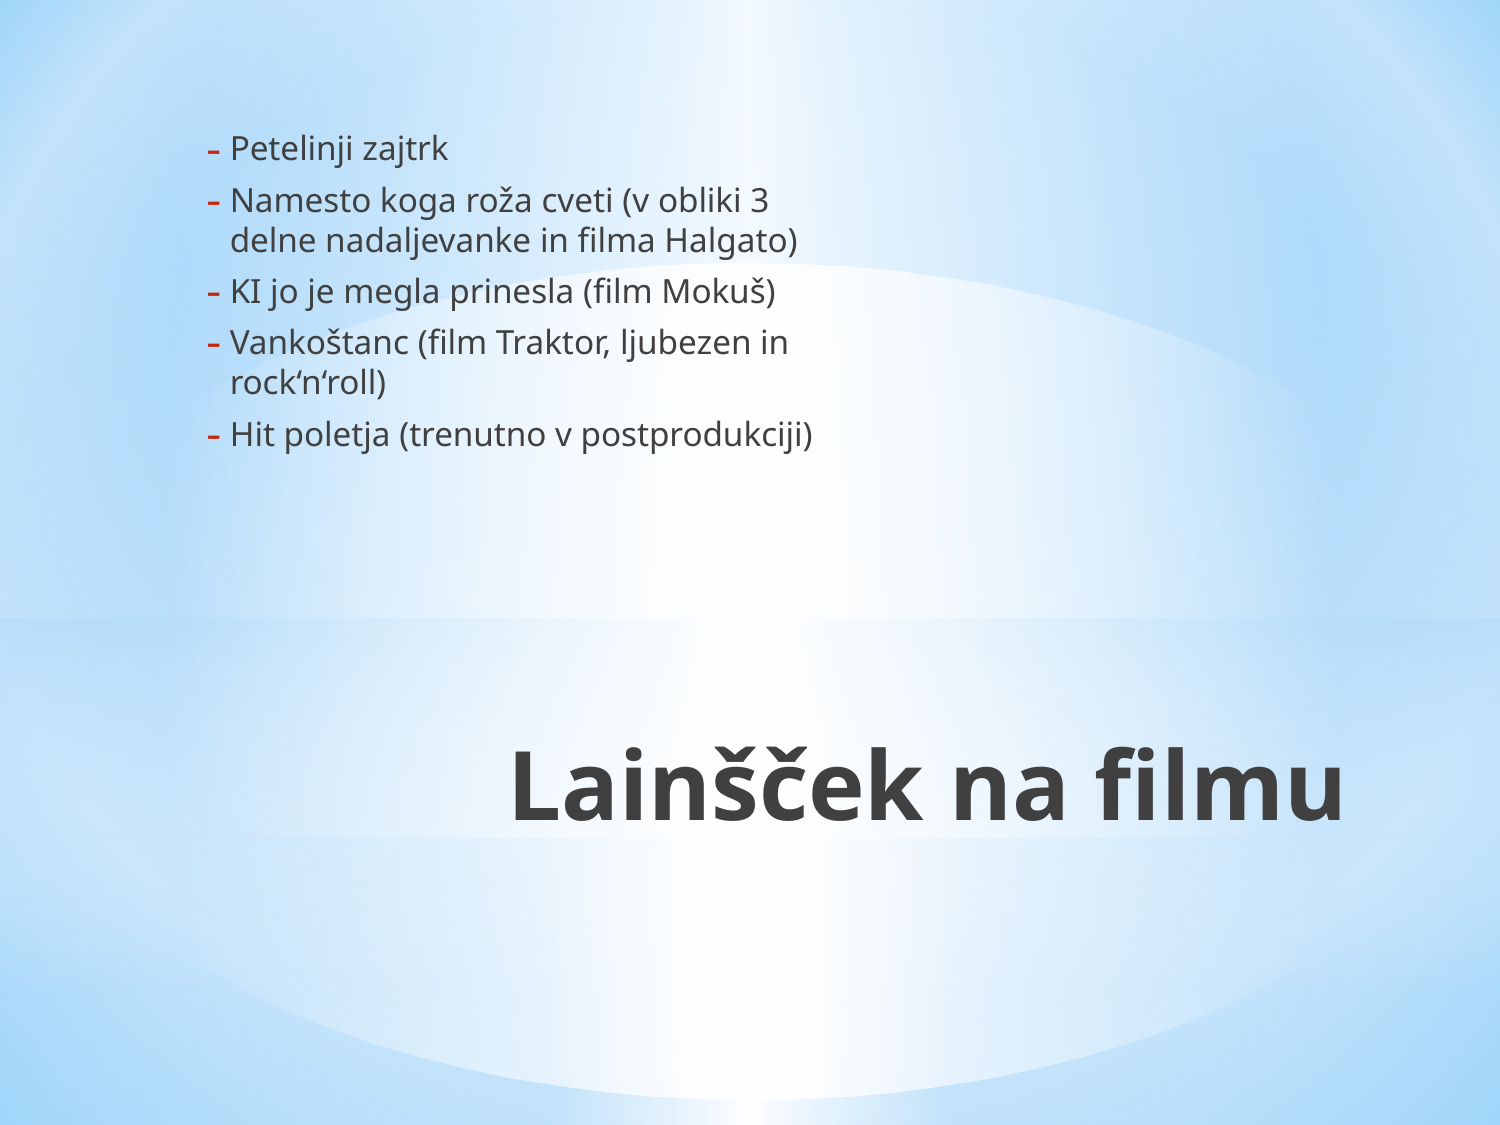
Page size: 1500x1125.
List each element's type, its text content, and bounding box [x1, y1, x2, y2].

title Lainšček na filmu [294, 717, 1363, 905]
list Petelinji zajtrk Namesto koga roža cveti (v obliki 3 delne nadaljevanke in filma Halgato) KI jo je megla prinesla (film Mokuš) Vankoštanc (film Traktor, ljubezen in rock‘n‘roll) Hit poletja (trenutno v postprodukciji) [187, 120, 838, 500]
